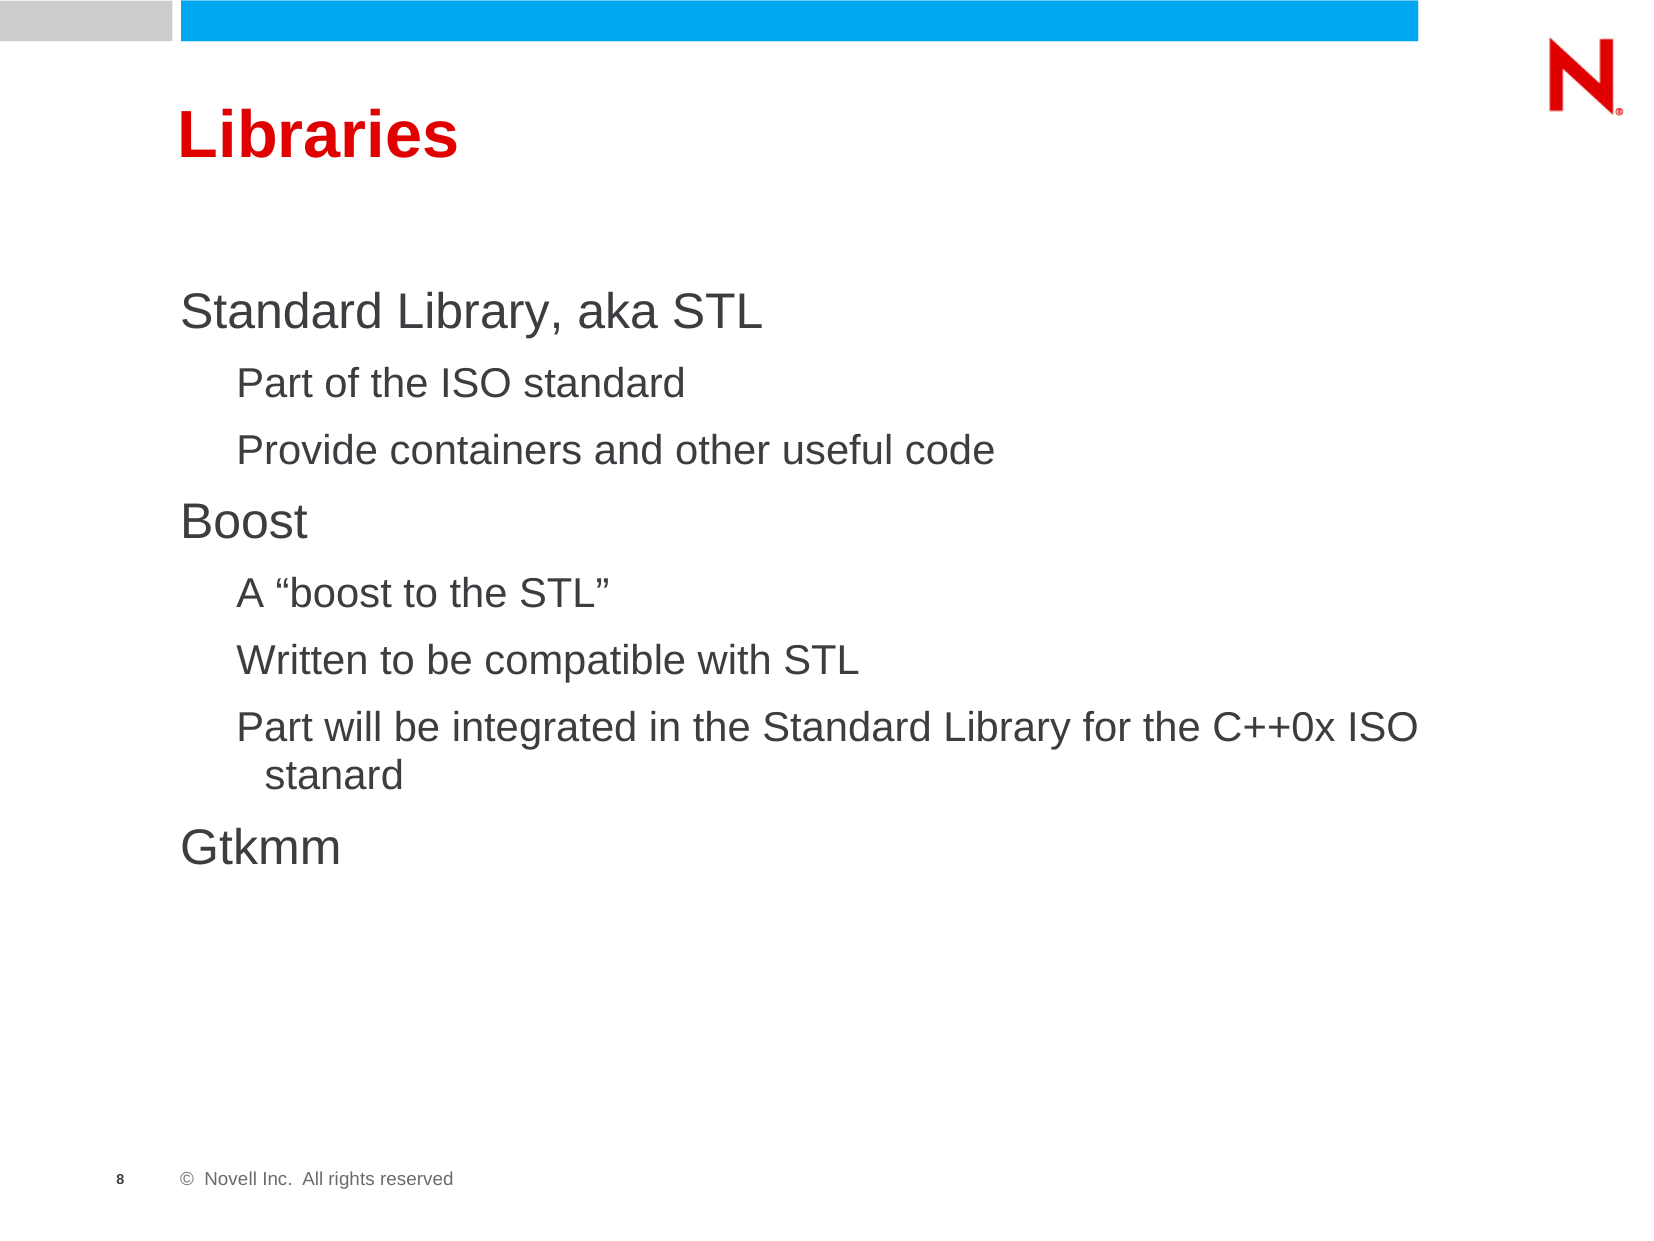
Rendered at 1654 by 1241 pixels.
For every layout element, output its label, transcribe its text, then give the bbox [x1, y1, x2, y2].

list Standard Library, aka STL Part of the ISO standard Provide containers and other useful code Boost A “boost to the STL” Written to be compatible with STL Part will be integrated in the Standard Library for the C++0x ISO stanard Gtkmm [180, 280, 1547, 1087]
title Libraries [177, 46, 1525, 226]
picture [1547, 35, 1624, 117]
